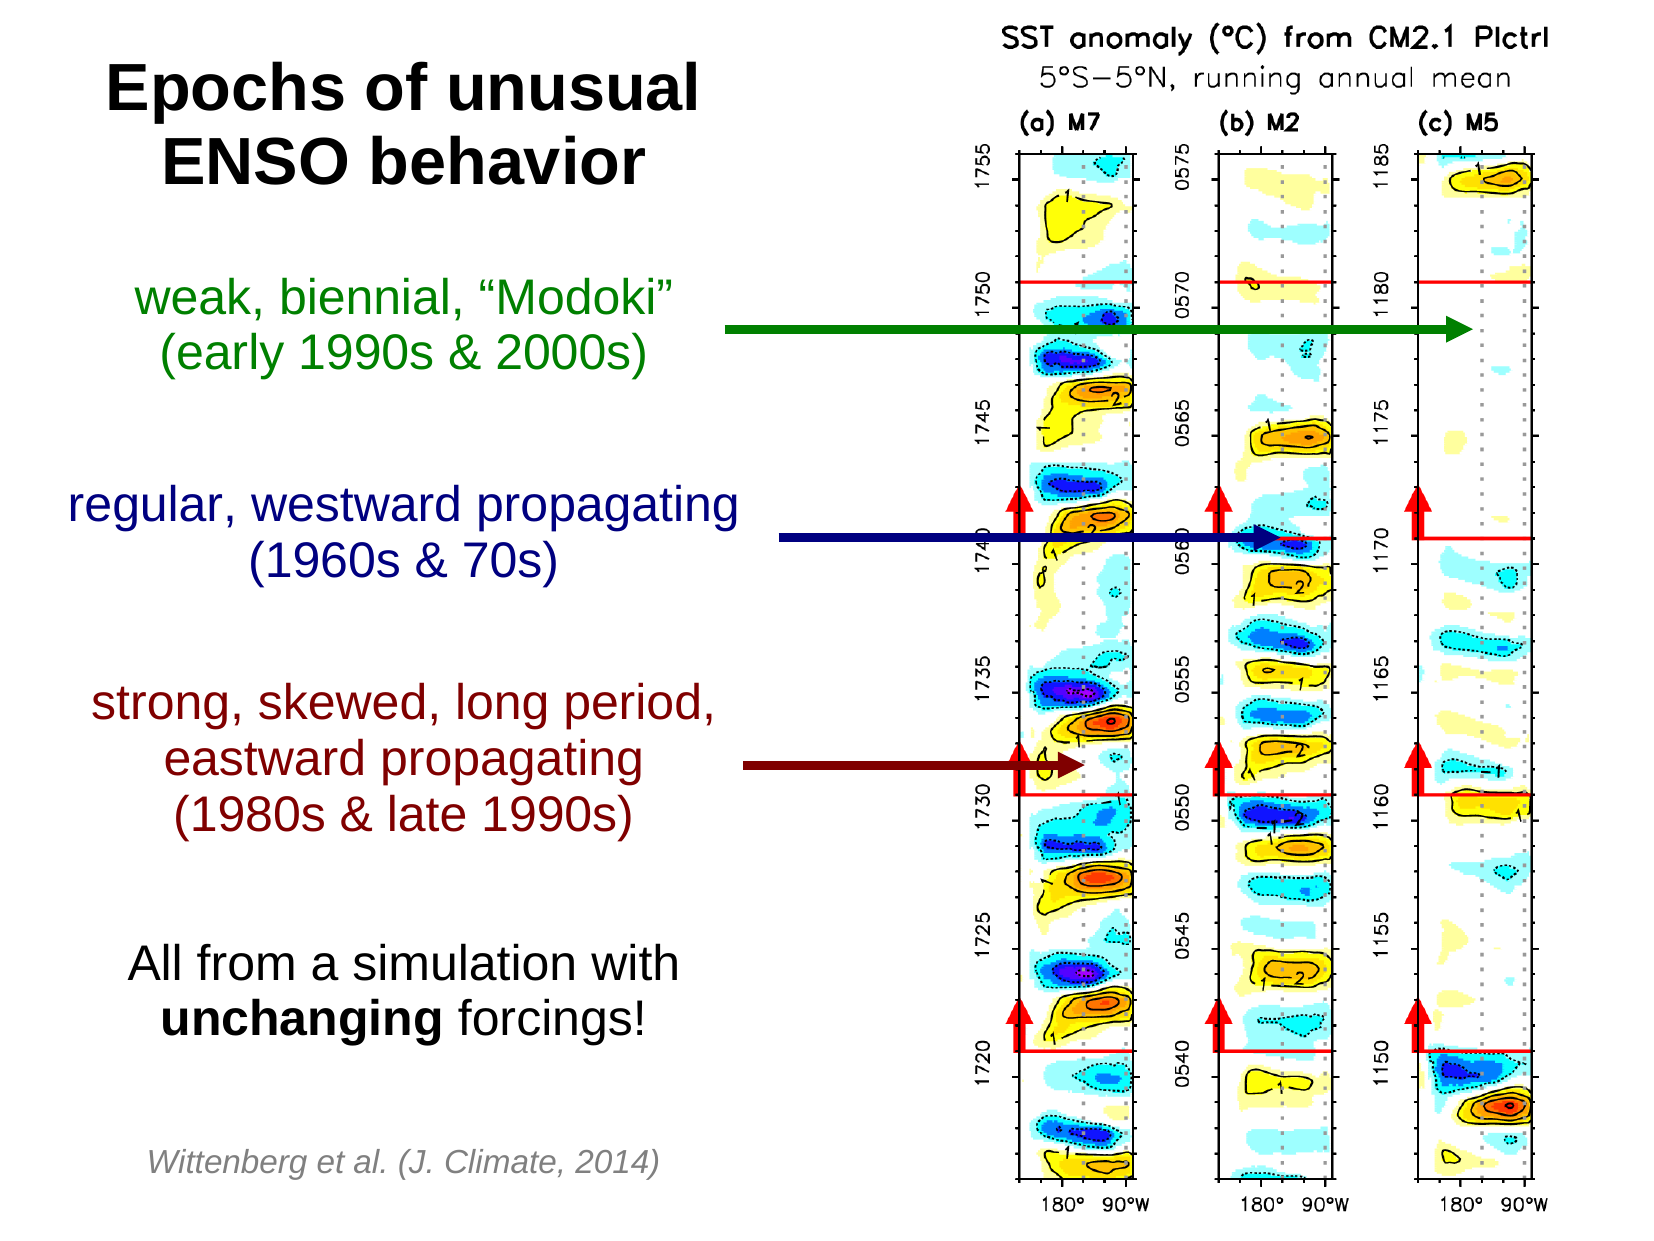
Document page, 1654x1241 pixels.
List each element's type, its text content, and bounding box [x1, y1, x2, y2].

text_box strong, skewed, long period, eastward propagating (1980s & late 1990s) [23, 671, 785, 843]
text_box regular, westward propagating (1960s & 70s) [24, 473, 784, 589]
text_box Wittenberg et al. (J. Climate, 2014) [21, 1132, 786, 1188]
picture [958, 20, 1560, 1228]
text_box Epochs of unusual ENSO behavior [7, 45, 800, 200]
text_box All from a simulation with unchanging forcings! [20, 931, 788, 1048]
text_box weak, biennial, “Modoki” (early 1990s & 2000s) [24, 265, 784, 382]
